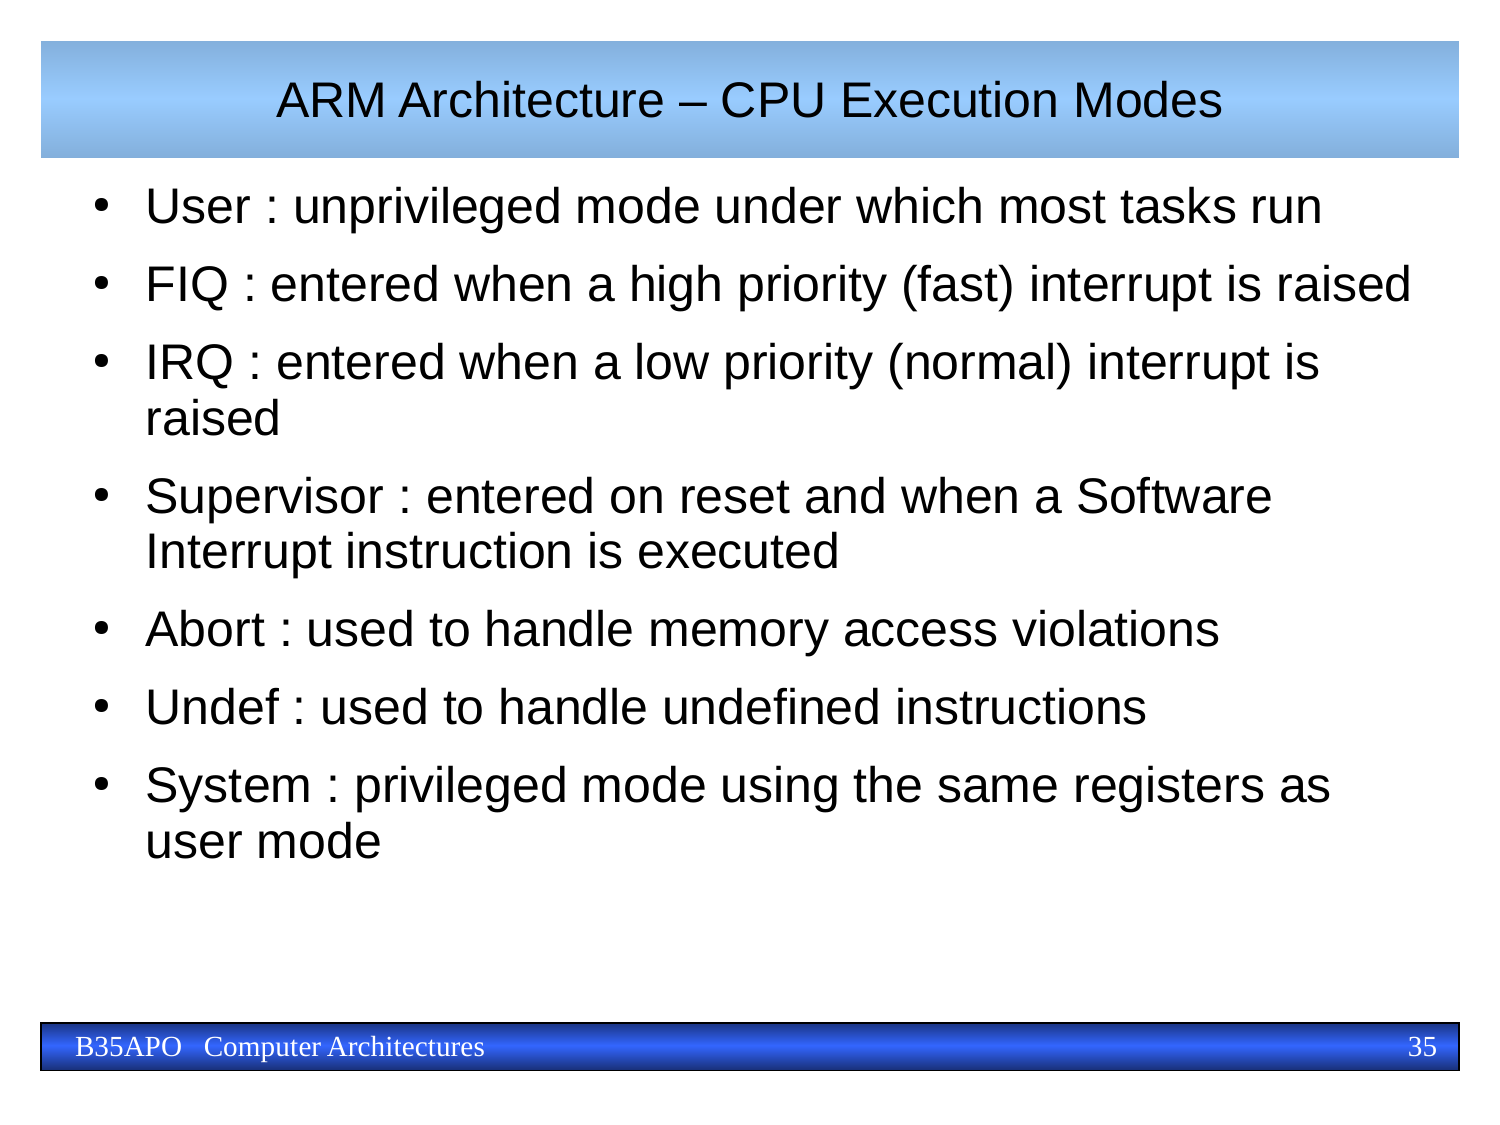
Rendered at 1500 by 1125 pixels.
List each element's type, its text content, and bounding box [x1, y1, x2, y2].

list User : unprivileged mode under which most tasks run FIQ : entered when a high priority (fast) interrupt is raised IRQ : entered when a low priority (normal) interrupt is raised Supervisor : entered on reset and when a Software Interrupt instruction is executed Abort : used to handle memory access violations Undef : used to handle undefined instructions System : privileged mode using the same registers as user mode [75, 178, 1426, 988]
title ARM Architecture – CPU Execution Modes [41, 41, 1459, 158]
